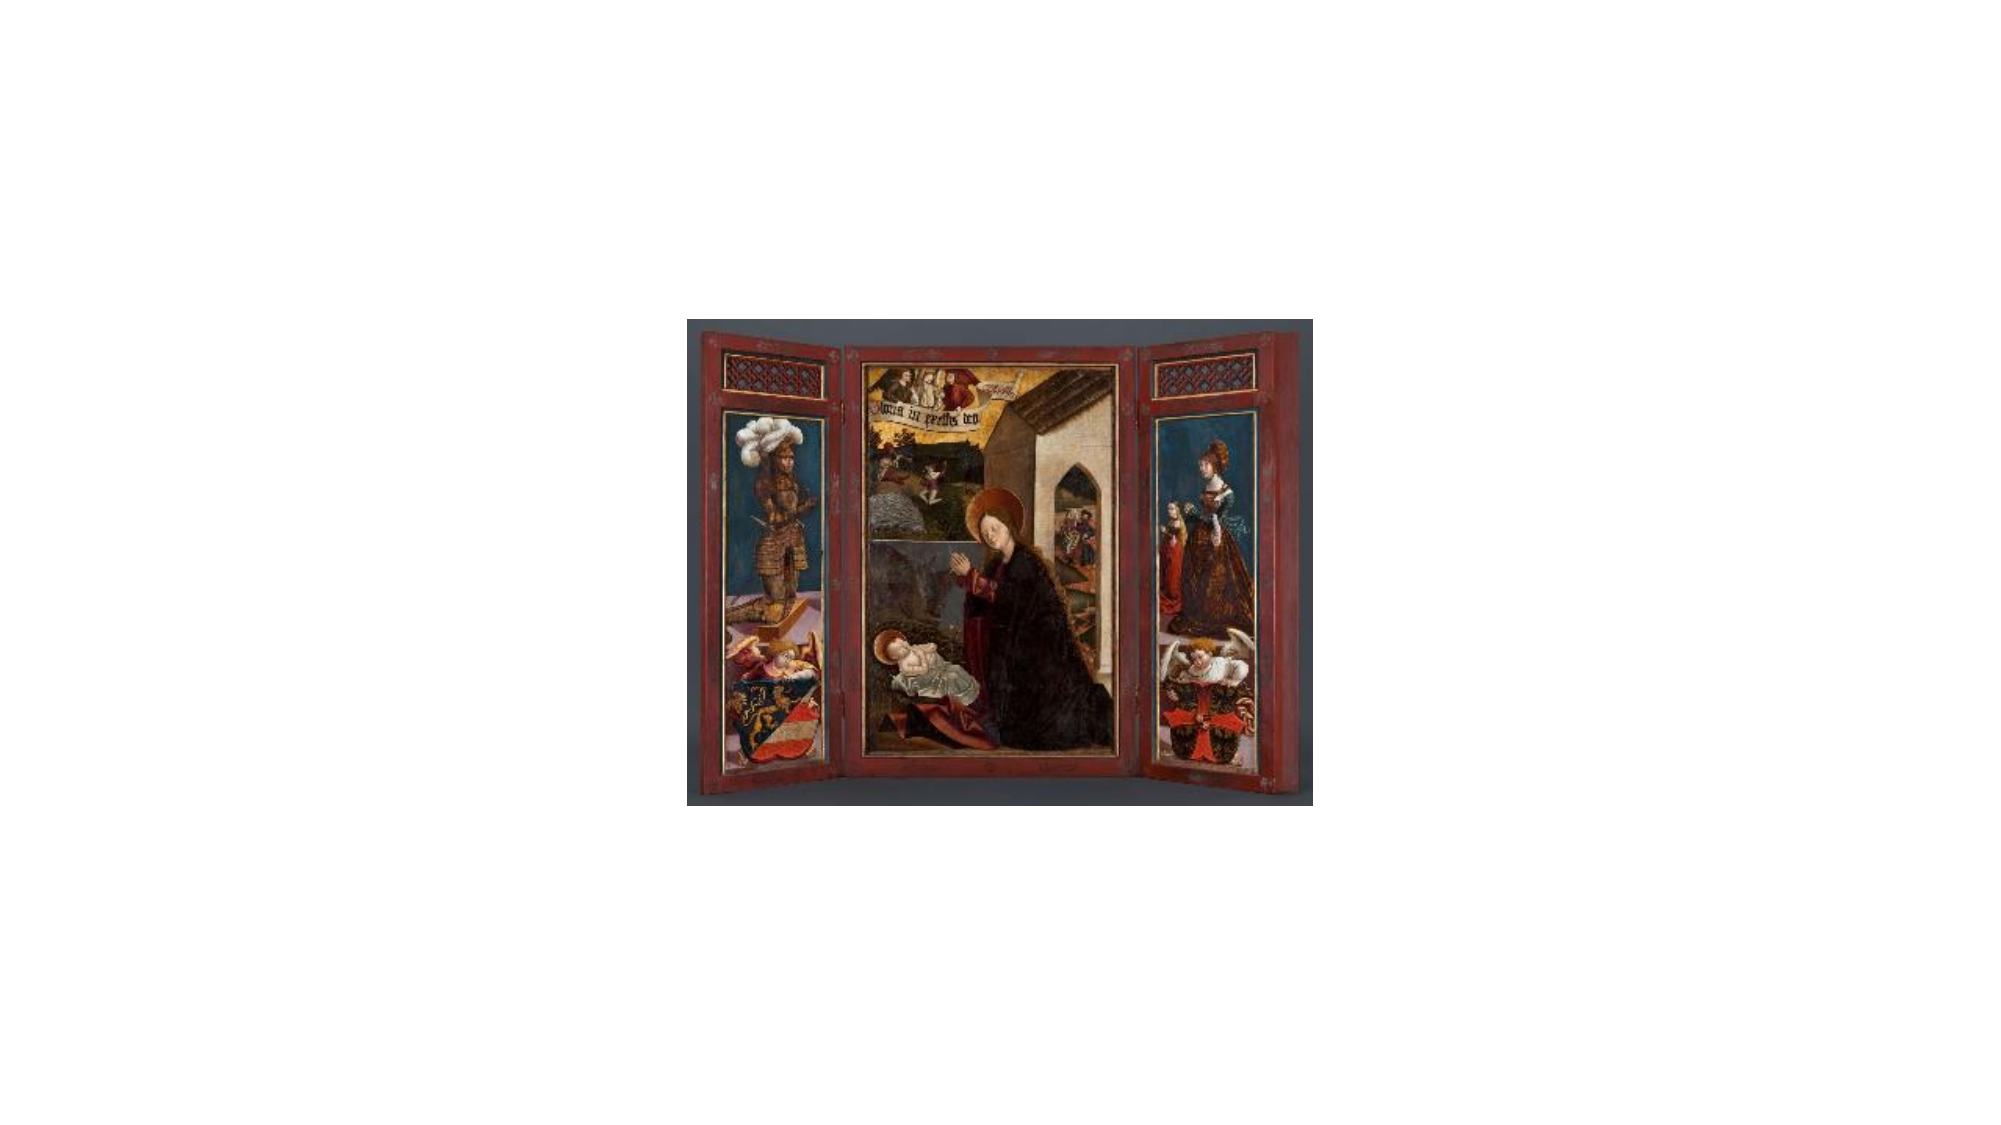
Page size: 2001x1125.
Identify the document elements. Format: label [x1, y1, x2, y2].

picture [687, 319, 1313, 806]
